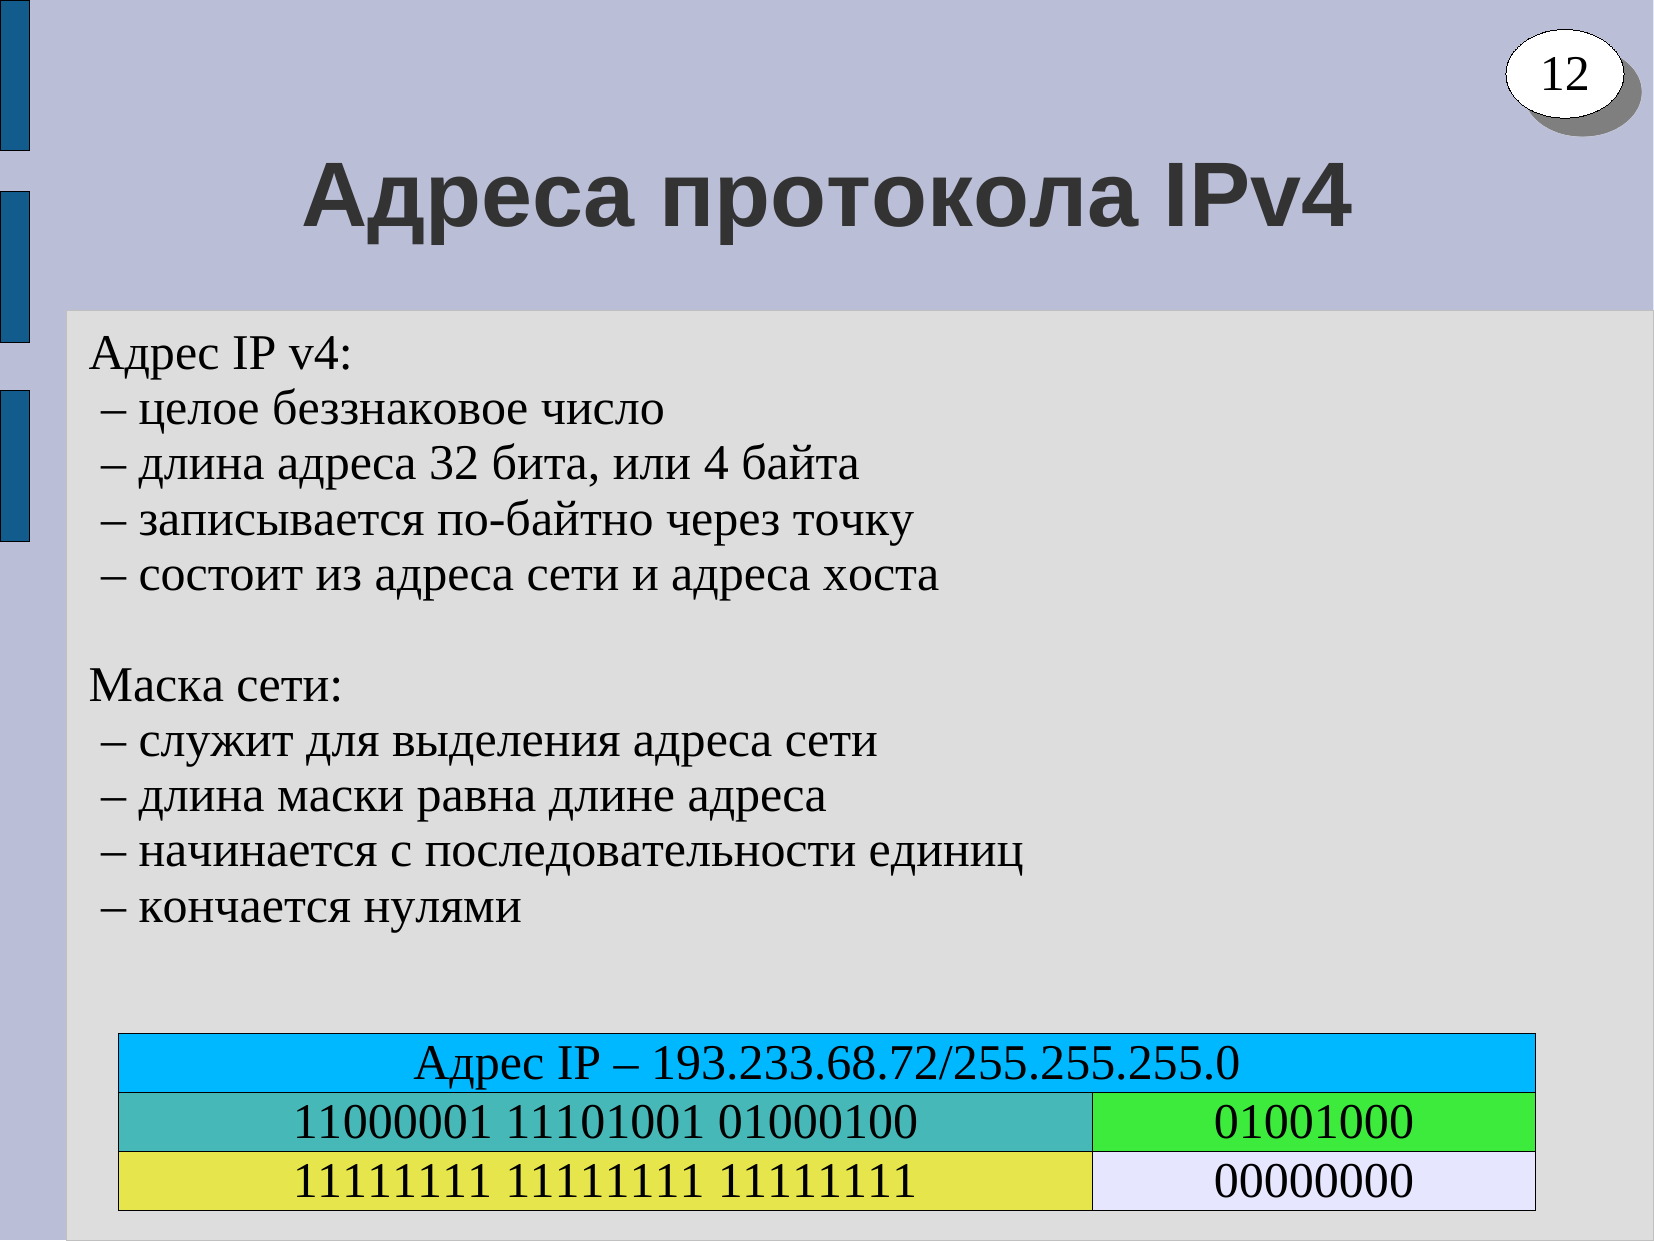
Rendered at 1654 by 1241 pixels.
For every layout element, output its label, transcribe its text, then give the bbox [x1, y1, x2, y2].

text_box 11111111 11111111 11111111 [118, 1151, 1092, 1211]
text_box Адрес IP – 193.233.68.72/255.255.255.0 [118, 1033, 1536, 1092]
title Адреса протокола IPv4 [121, 91, 1534, 299]
text_box Адрес IP v4: – целое беззнаковое число – длина адреса 32 бита, или 4 байта – записывается по-байтно через точку – состоит из адреса сети и адреса хоста Маска сети: – служит для выделения адреса сети – длина маски равна длине адреса – начинается с последовательности единиц – кончается нулями [88, 324, 1565, 995]
text_box 12 [1505, 29, 1625, 119]
text_box 11000001 11101001 01000100 [118, 1092, 1092, 1151]
text_box 00000000 [1092, 1151, 1536, 1211]
text_box 01001000 [1092, 1092, 1536, 1151]
